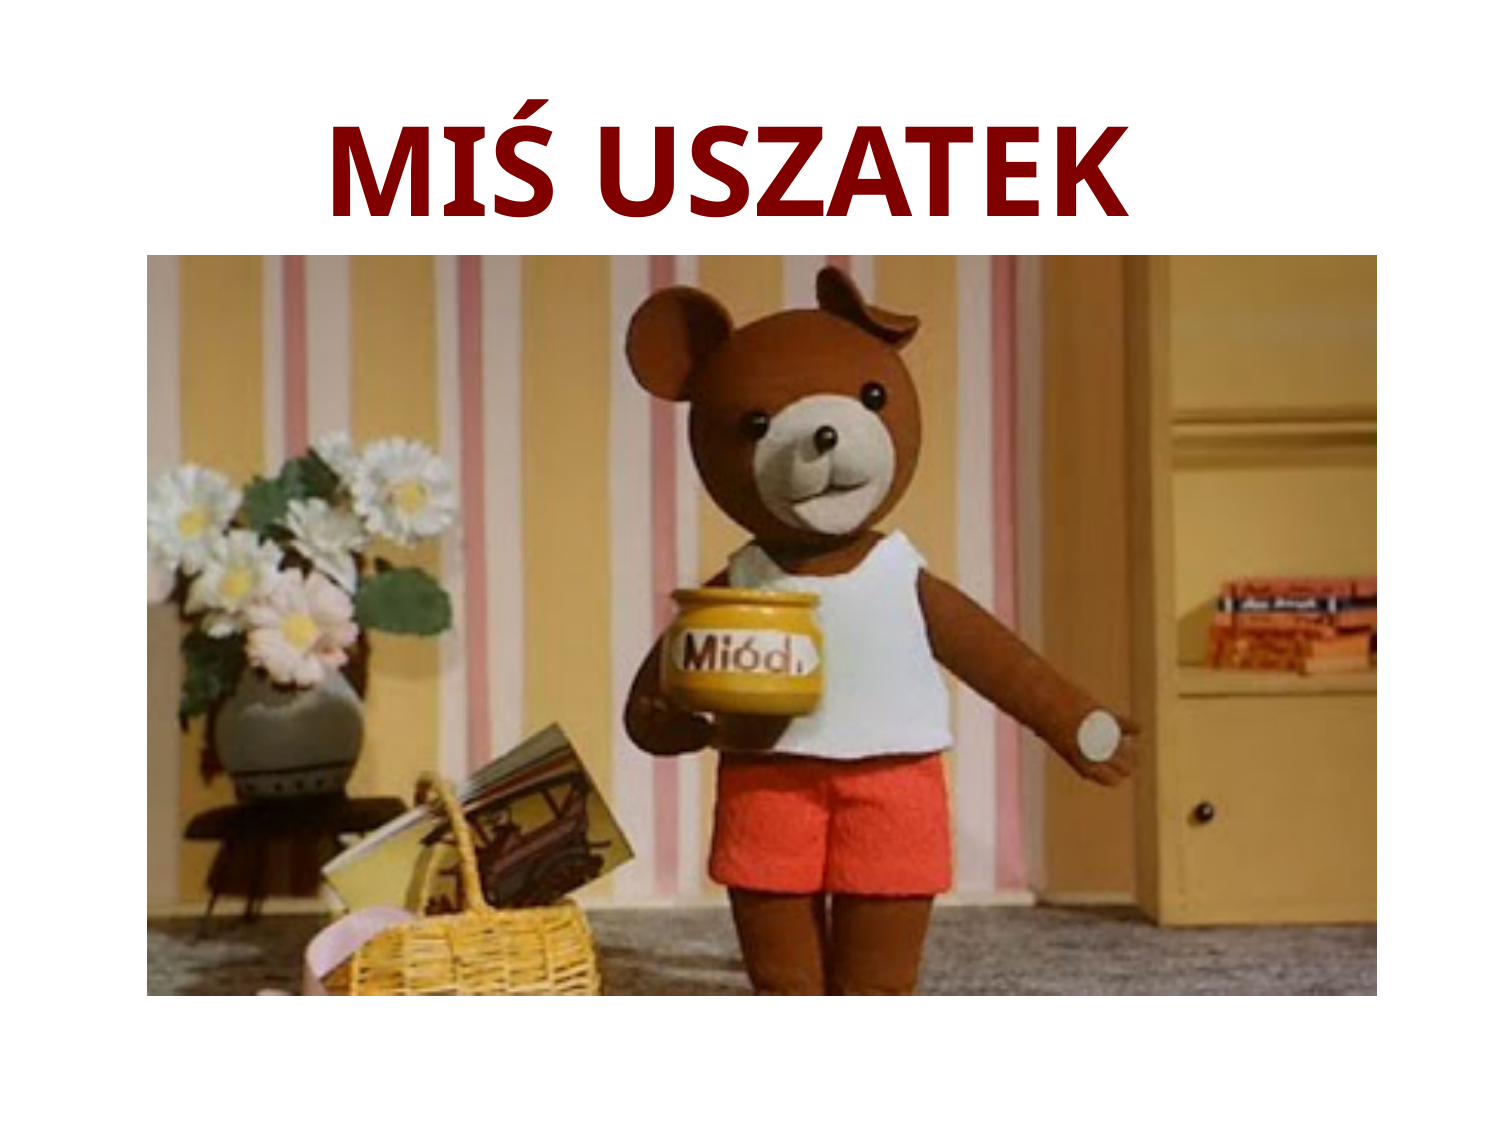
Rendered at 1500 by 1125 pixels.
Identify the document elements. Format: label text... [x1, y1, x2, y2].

picture [147, 255, 1377, 996]
title MIŚ USZATEK [135, 78, 1317, 256]
